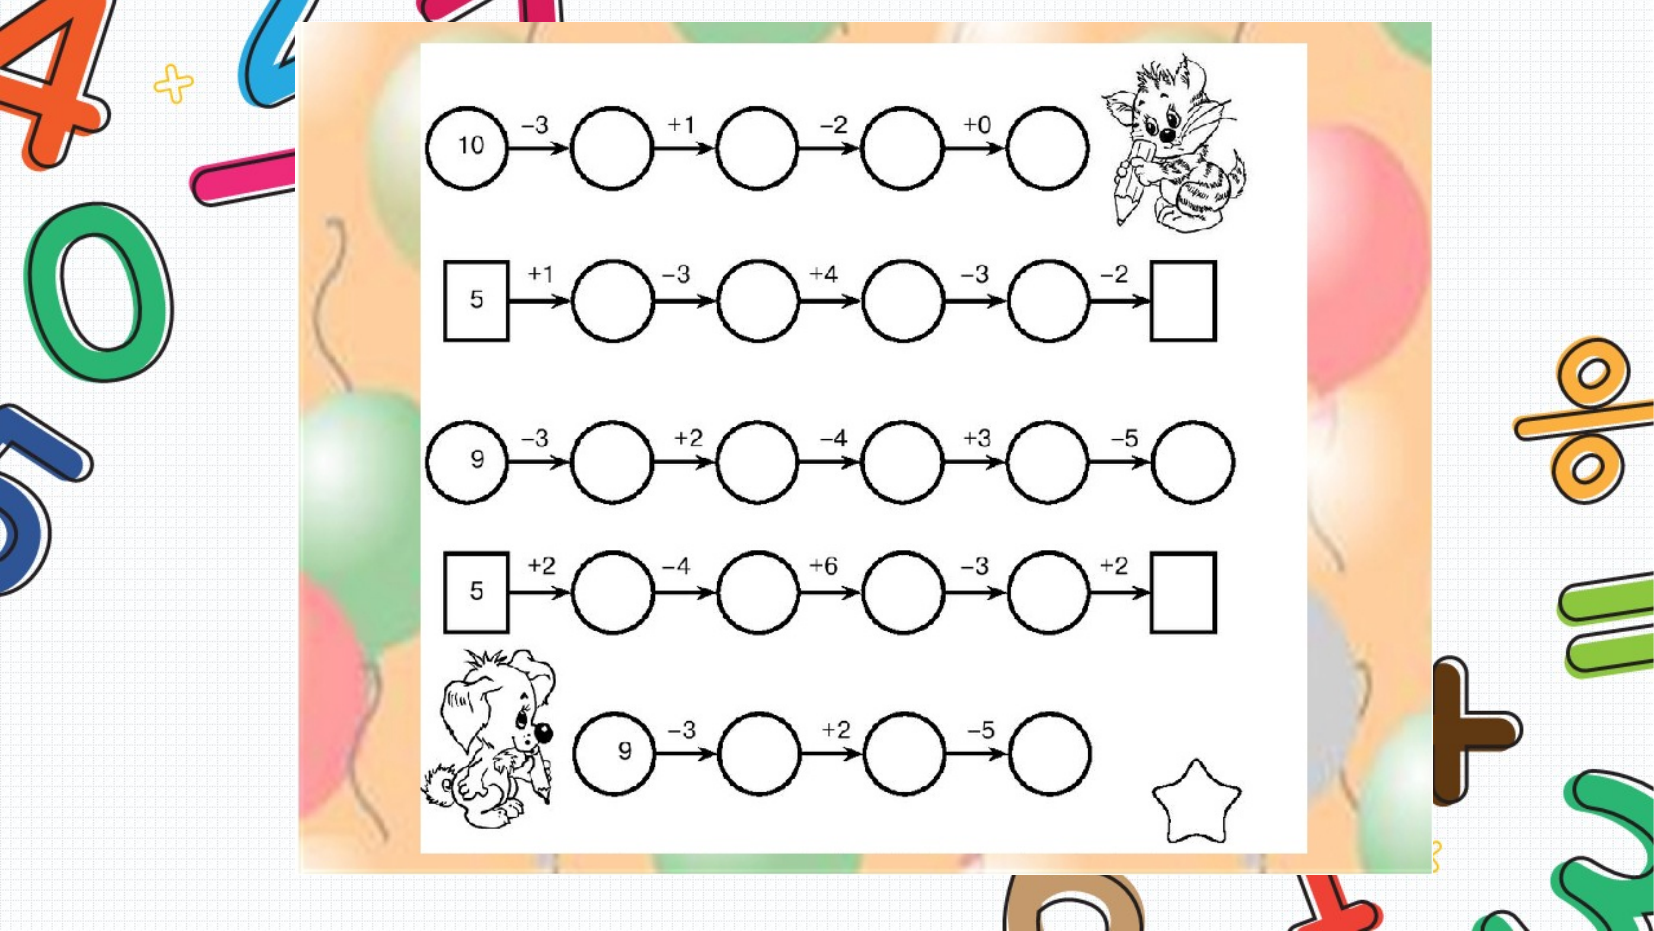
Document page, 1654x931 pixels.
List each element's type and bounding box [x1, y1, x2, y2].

picture [295, 22, 1433, 875]
